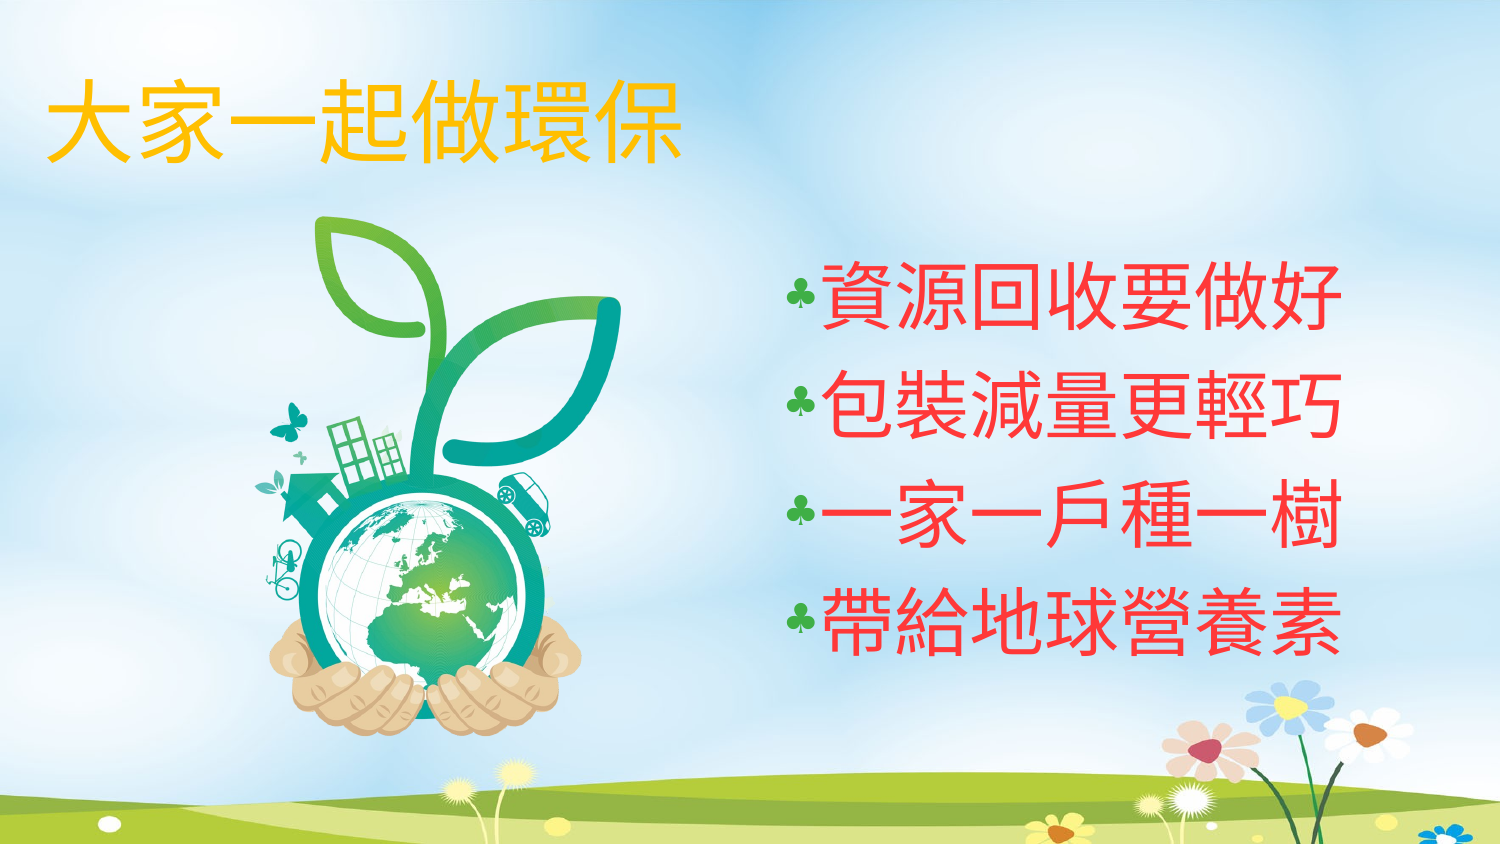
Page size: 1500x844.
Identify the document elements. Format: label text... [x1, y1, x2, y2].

picture [0, 0, 1500, 844]
text_box 資源回收要做好 包裝減量更輕巧 一家一戶種一樹 帶給地球營養素 [767, 230, 1477, 745]
title 大家一起做環保 [29, 70, 701, 163]
